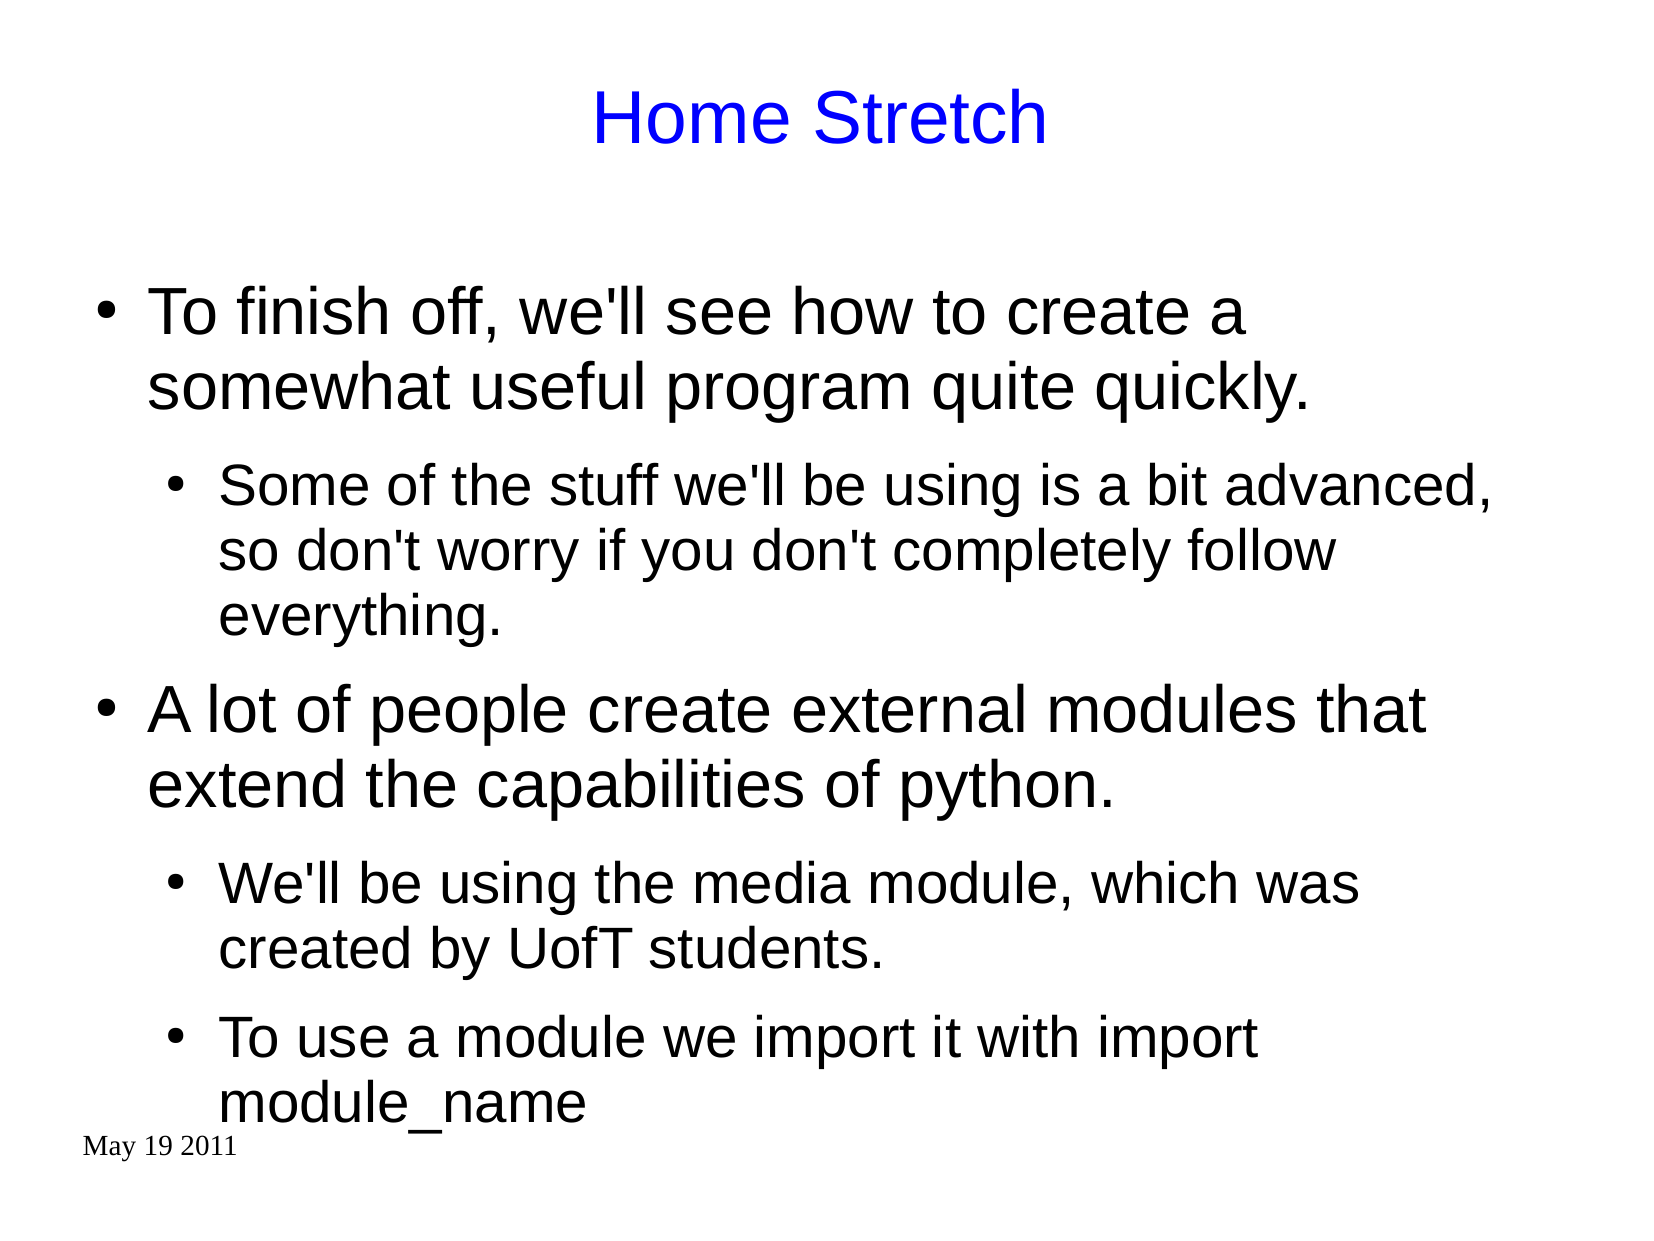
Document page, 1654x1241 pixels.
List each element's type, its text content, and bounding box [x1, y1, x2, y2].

title Home Stretch [76, 58, 1565, 178]
list To finish off, we'll see how to create a somewhat useful program quite quickly. Some of the stuff we'll be using is a bit advanced, so don't worry if you don't completely follow everything. A lot of people create external modules that extend the capabilities of python. We'll be using the media module, which was created by UofT students. To use a module we import it with import module_name [76, 274, 1565, 1134]
